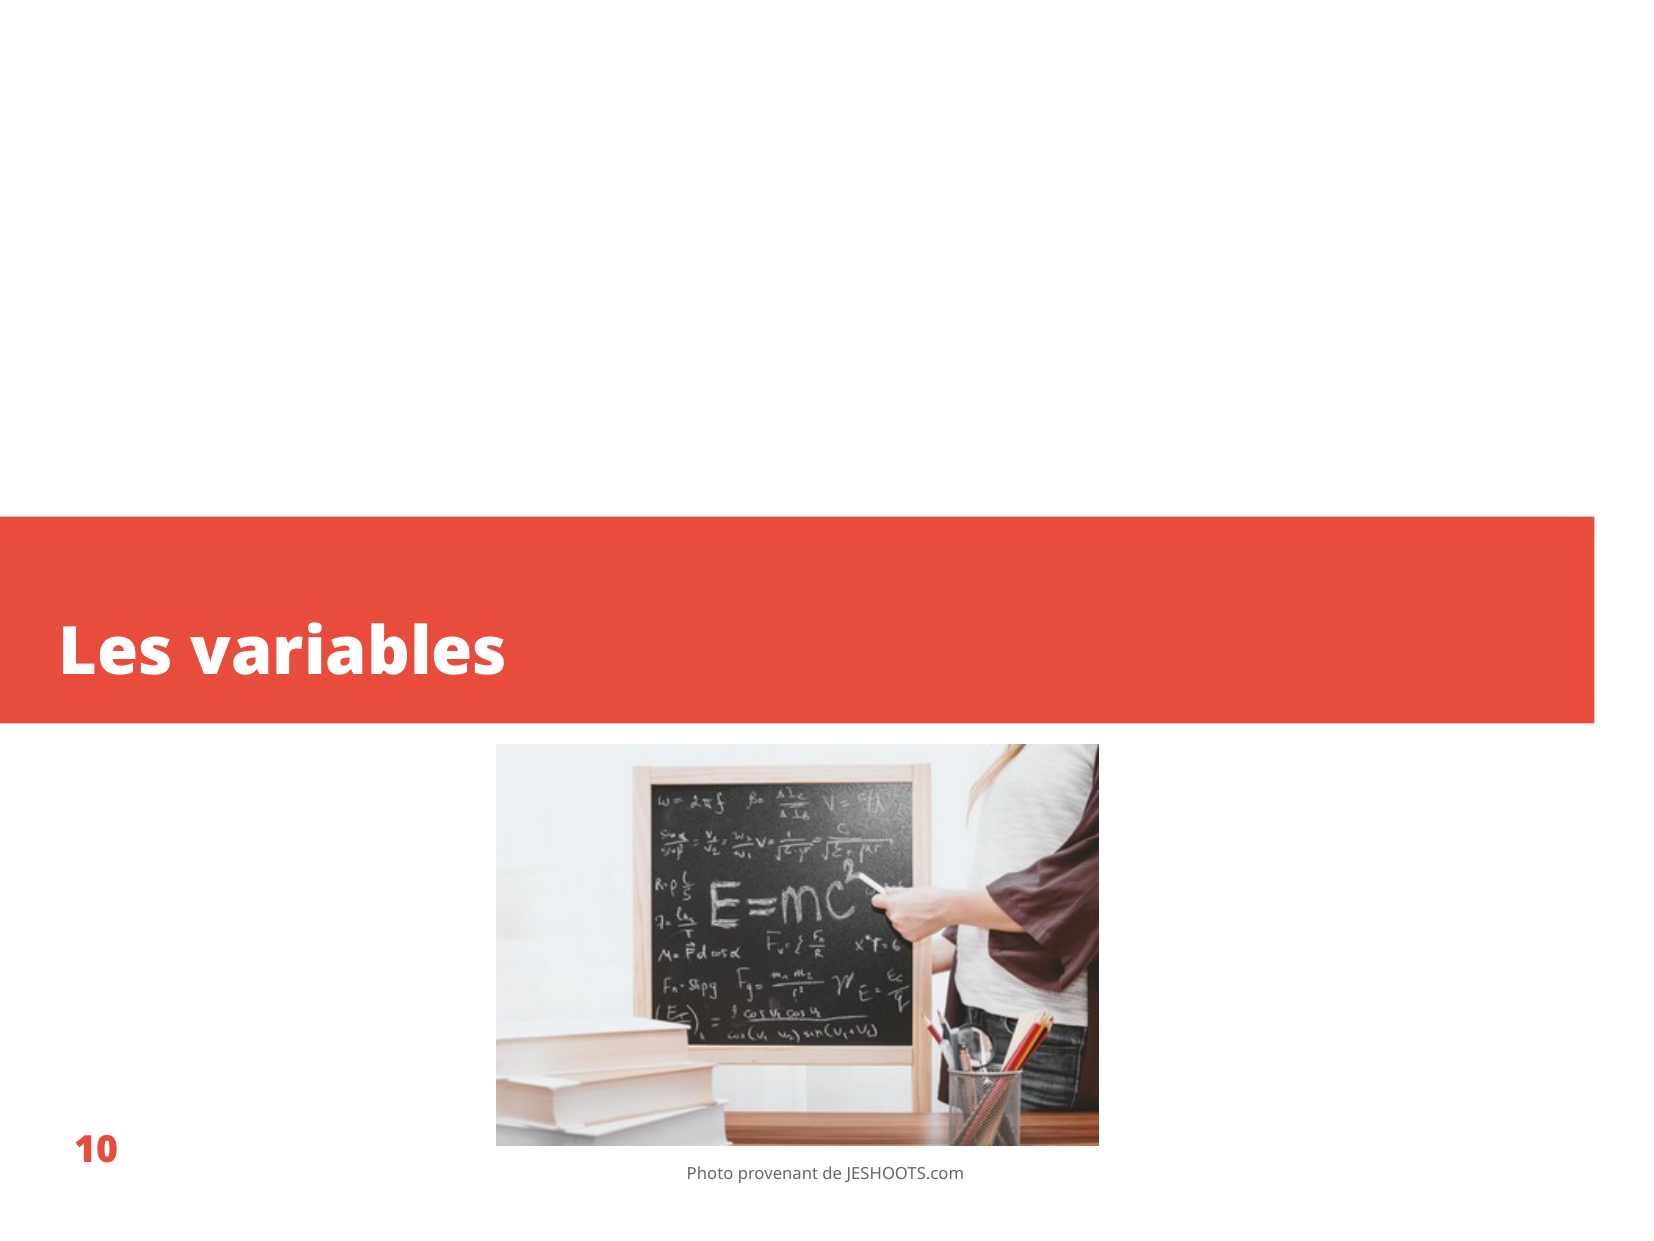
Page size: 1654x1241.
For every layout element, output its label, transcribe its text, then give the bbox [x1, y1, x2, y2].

text_box Photo provenant de JESHOOTS.com [614, 1153, 1038, 1193]
title Les variables [59, 546, 1595, 694]
picture [496, 744, 1099, 1146]
